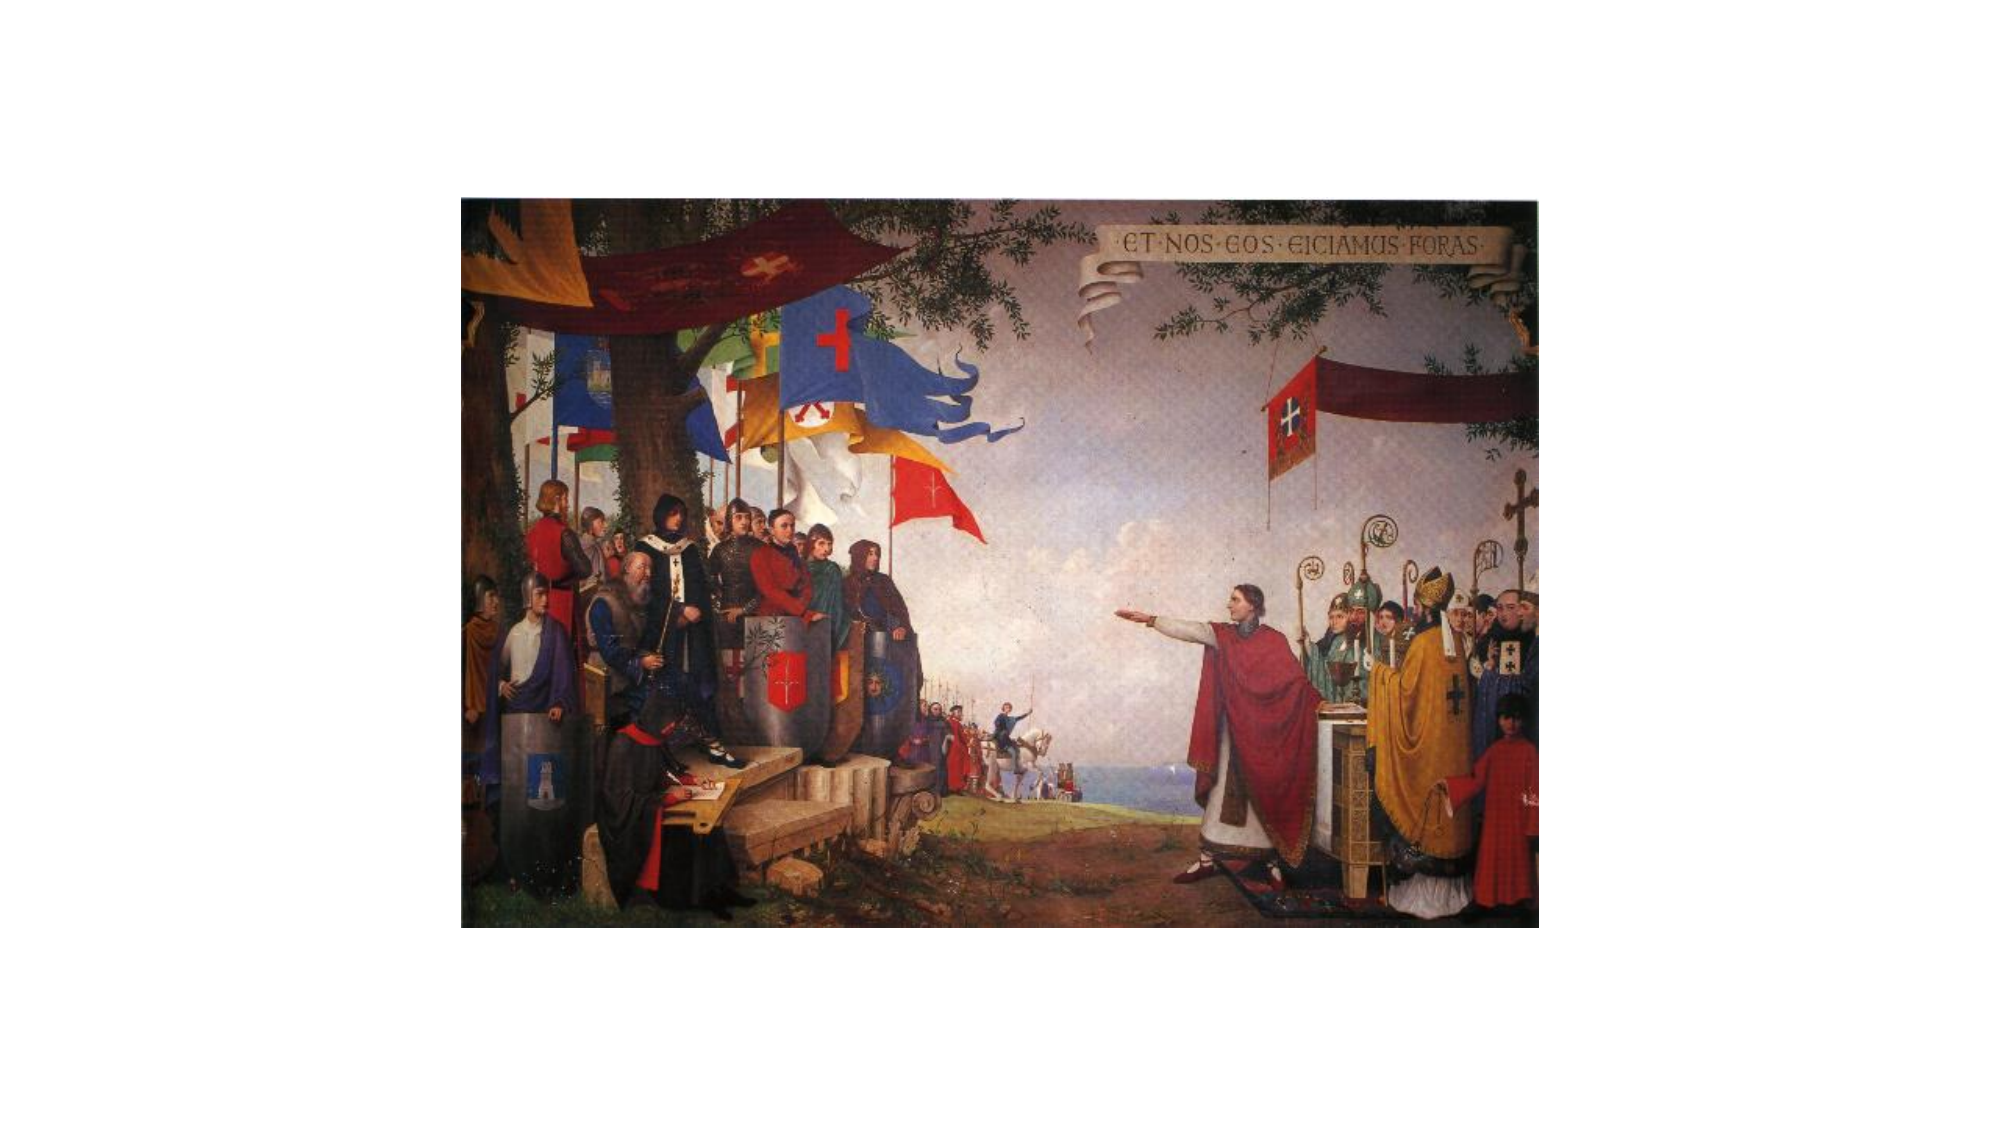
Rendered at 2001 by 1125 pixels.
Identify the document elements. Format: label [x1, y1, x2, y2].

picture [461, 197, 1539, 928]
